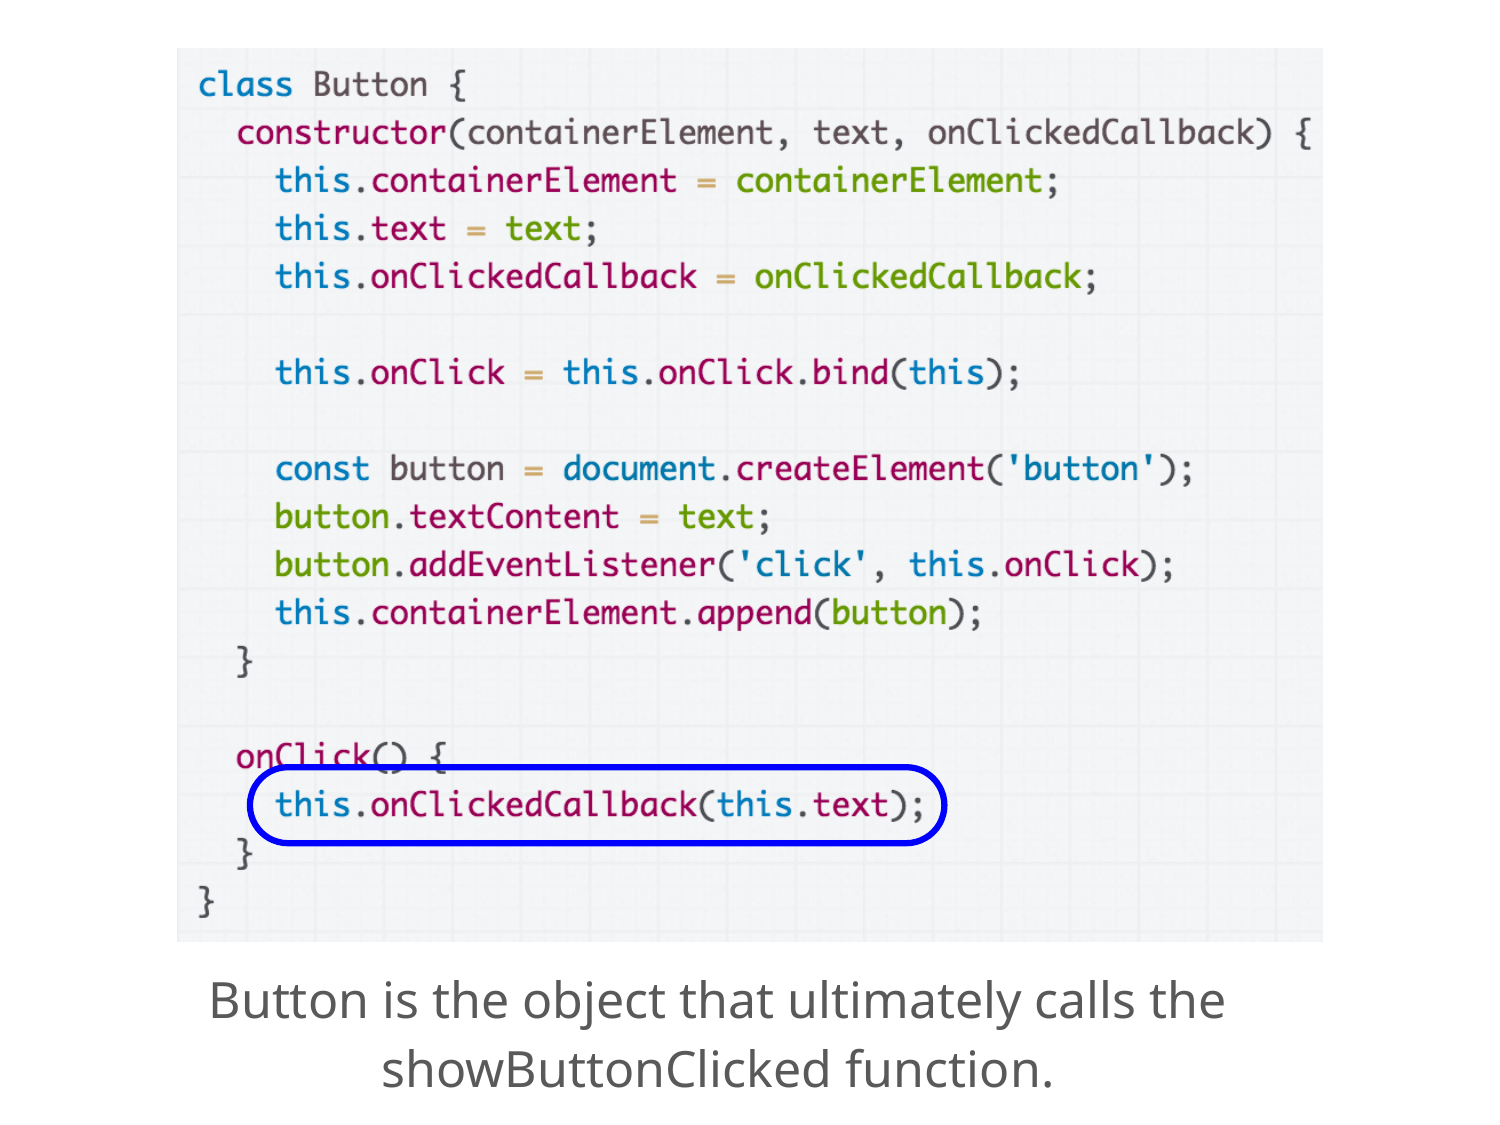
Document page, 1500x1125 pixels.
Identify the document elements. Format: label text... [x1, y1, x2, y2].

list Button is the object that ultimately calls the showButtonClicked function. [17, 944, 1419, 1106]
picture [177, 48, 1323, 942]
